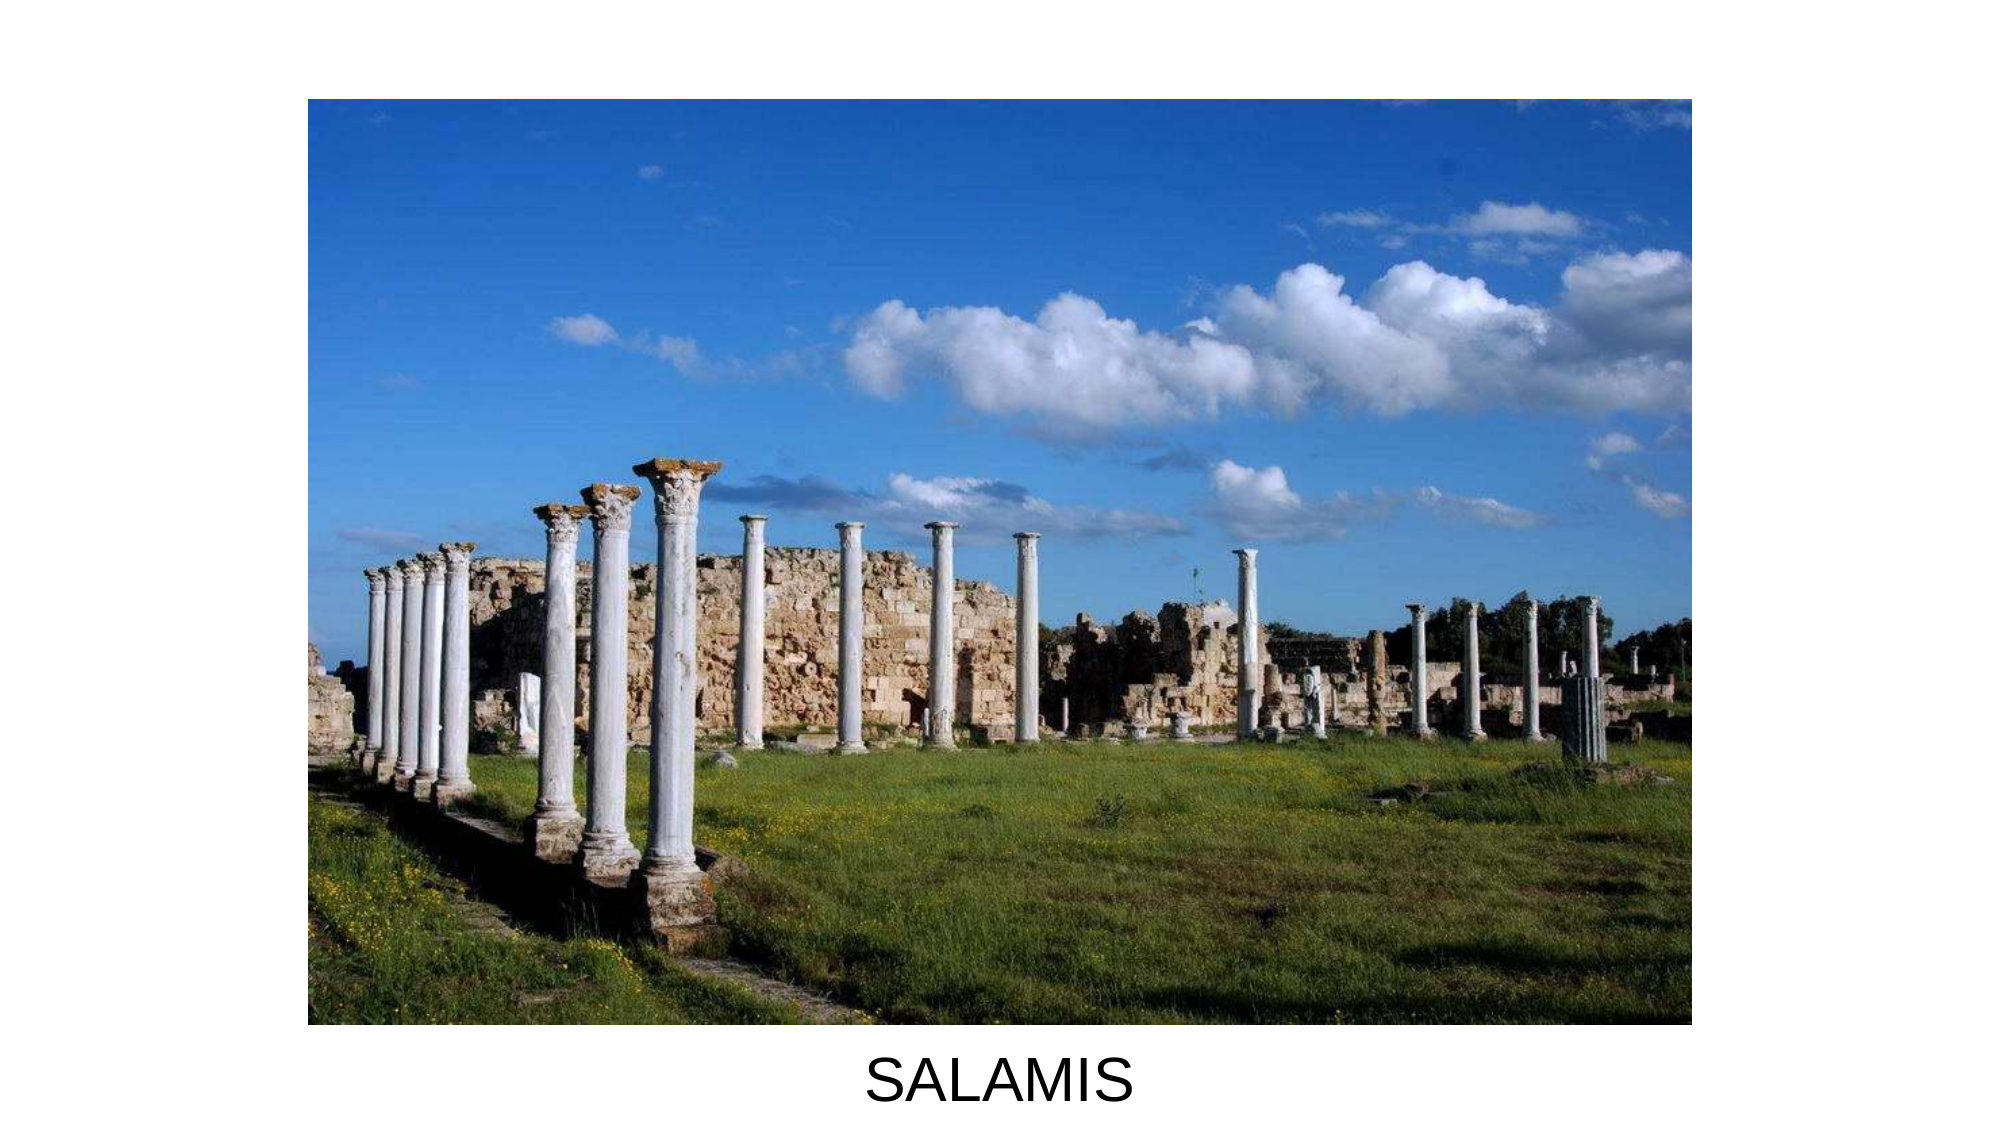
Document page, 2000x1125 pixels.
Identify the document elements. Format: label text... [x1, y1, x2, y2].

picture [308, 99, 1692, 1025]
text_box SALAMIS [604, 1023, 1395, 1125]
